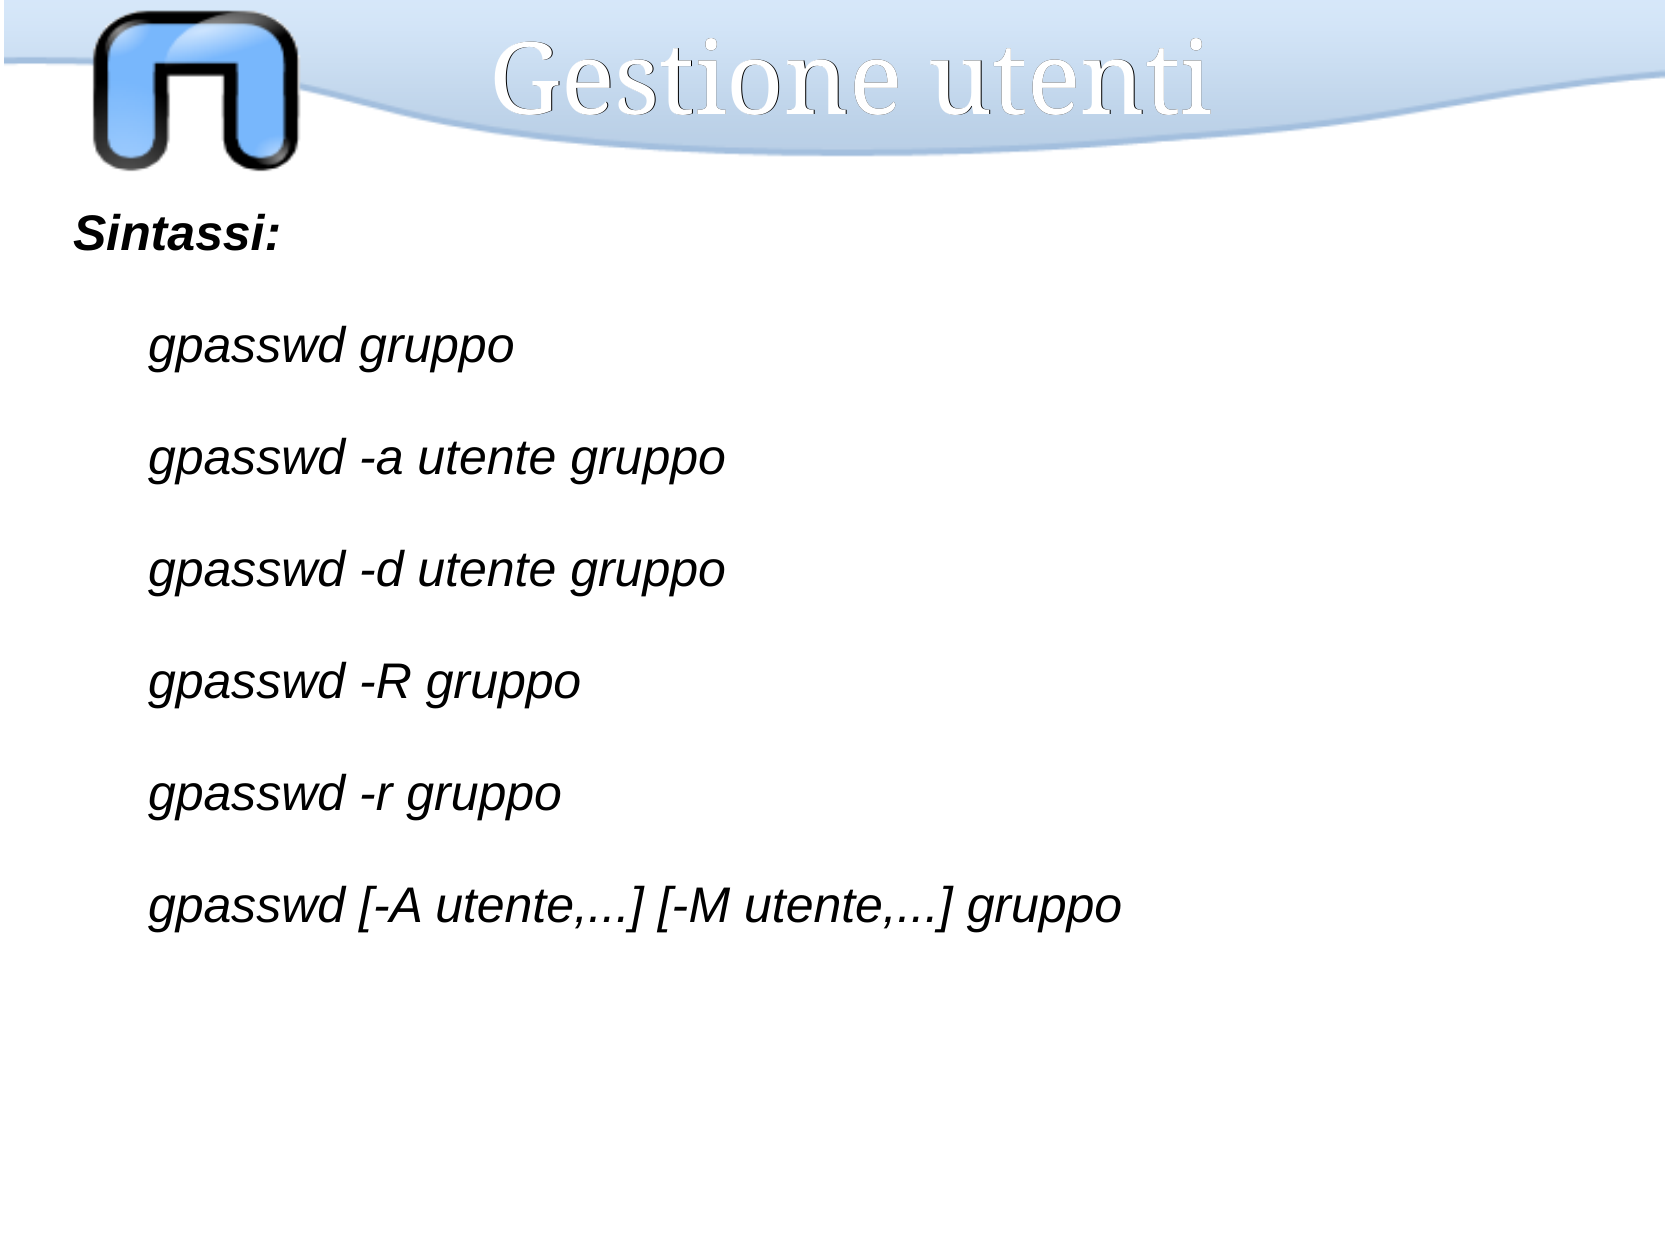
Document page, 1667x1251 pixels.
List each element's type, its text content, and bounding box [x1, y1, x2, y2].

list Sintassi: gpasswd gruppo gpasswd -a utente gruppo gpasswd -d utente gruppo gpasswd -R gruppo gpasswd -r gruppo gpasswd [-A utente,...] [-M utente,...] gruppo [66, 209, 1636, 1042]
picture [0, 0, 1667, 1251]
text_box Gestione utenti [475, 0, 1667, 271]
